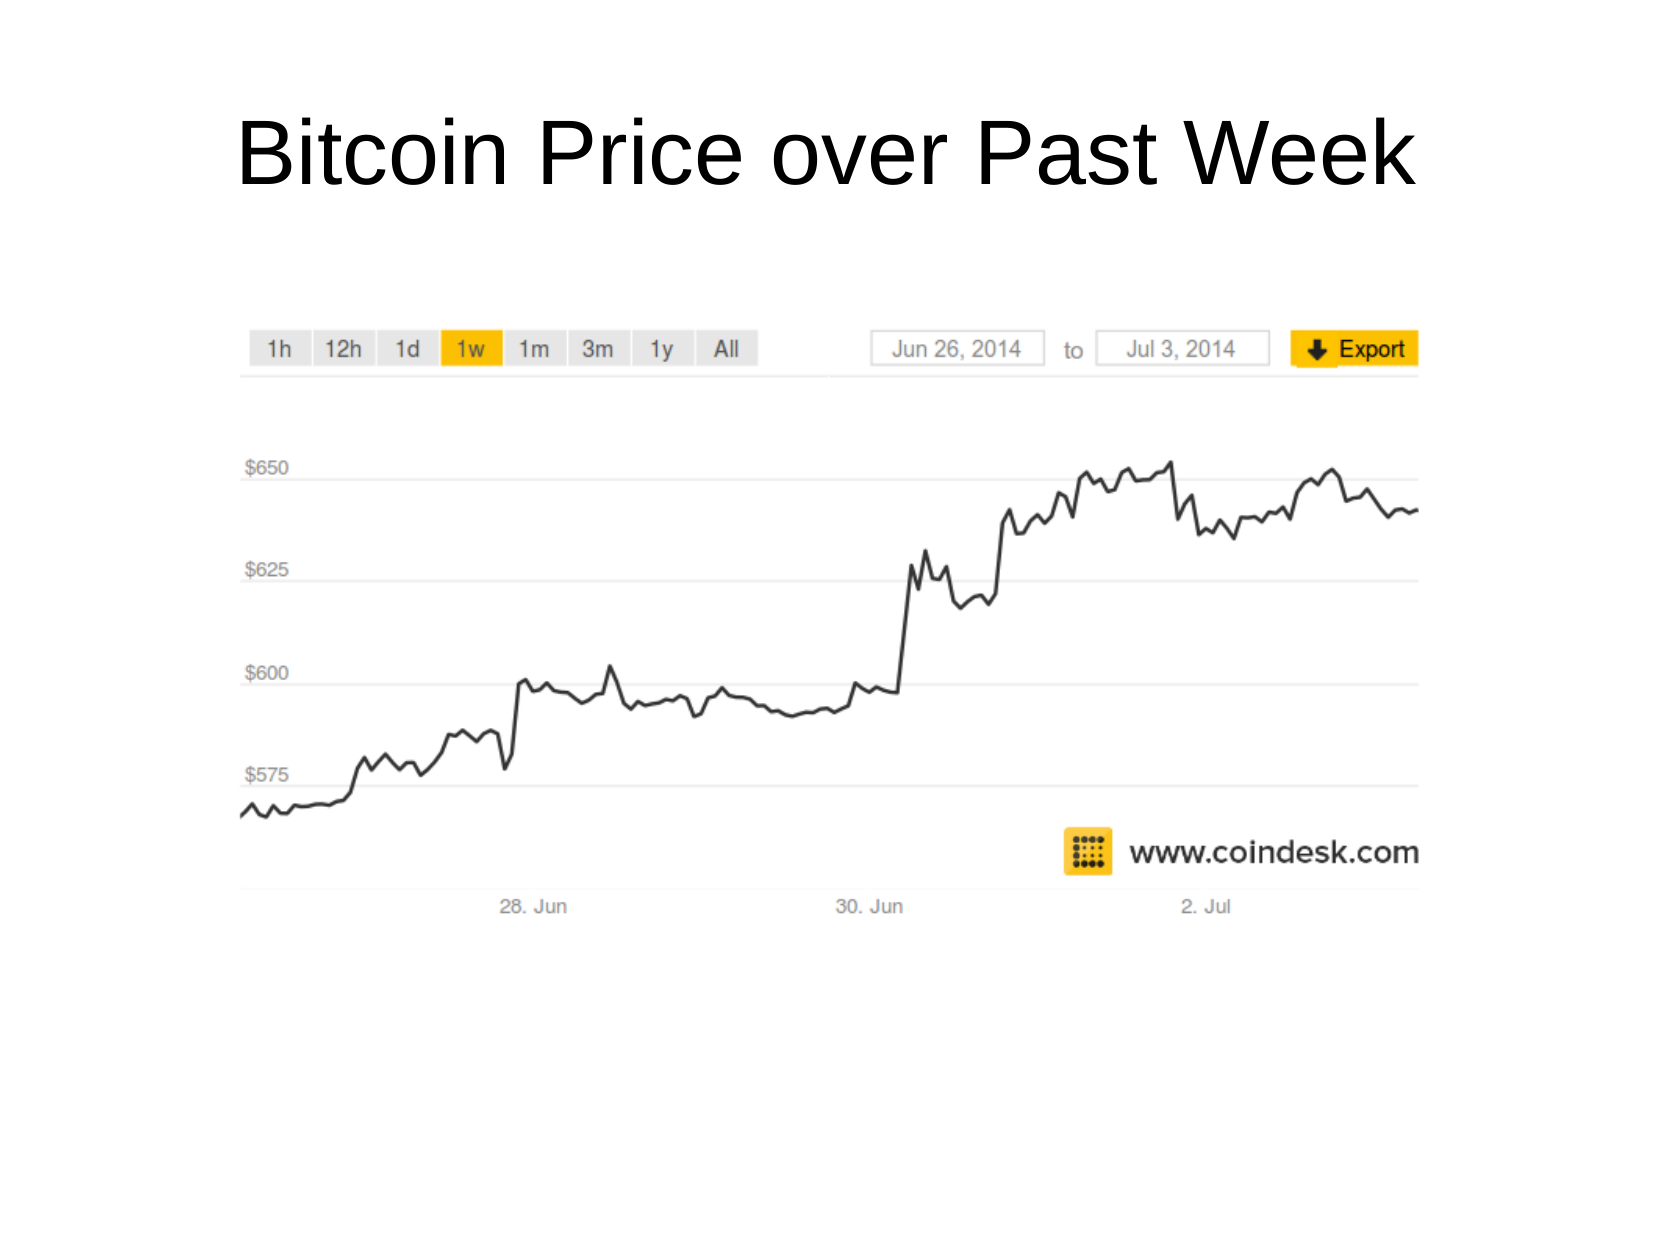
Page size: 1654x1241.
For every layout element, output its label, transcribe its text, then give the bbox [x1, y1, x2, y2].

title Bitcoin Price over Past Week [82, 49, 1571, 257]
picture [220, 315, 1433, 926]
